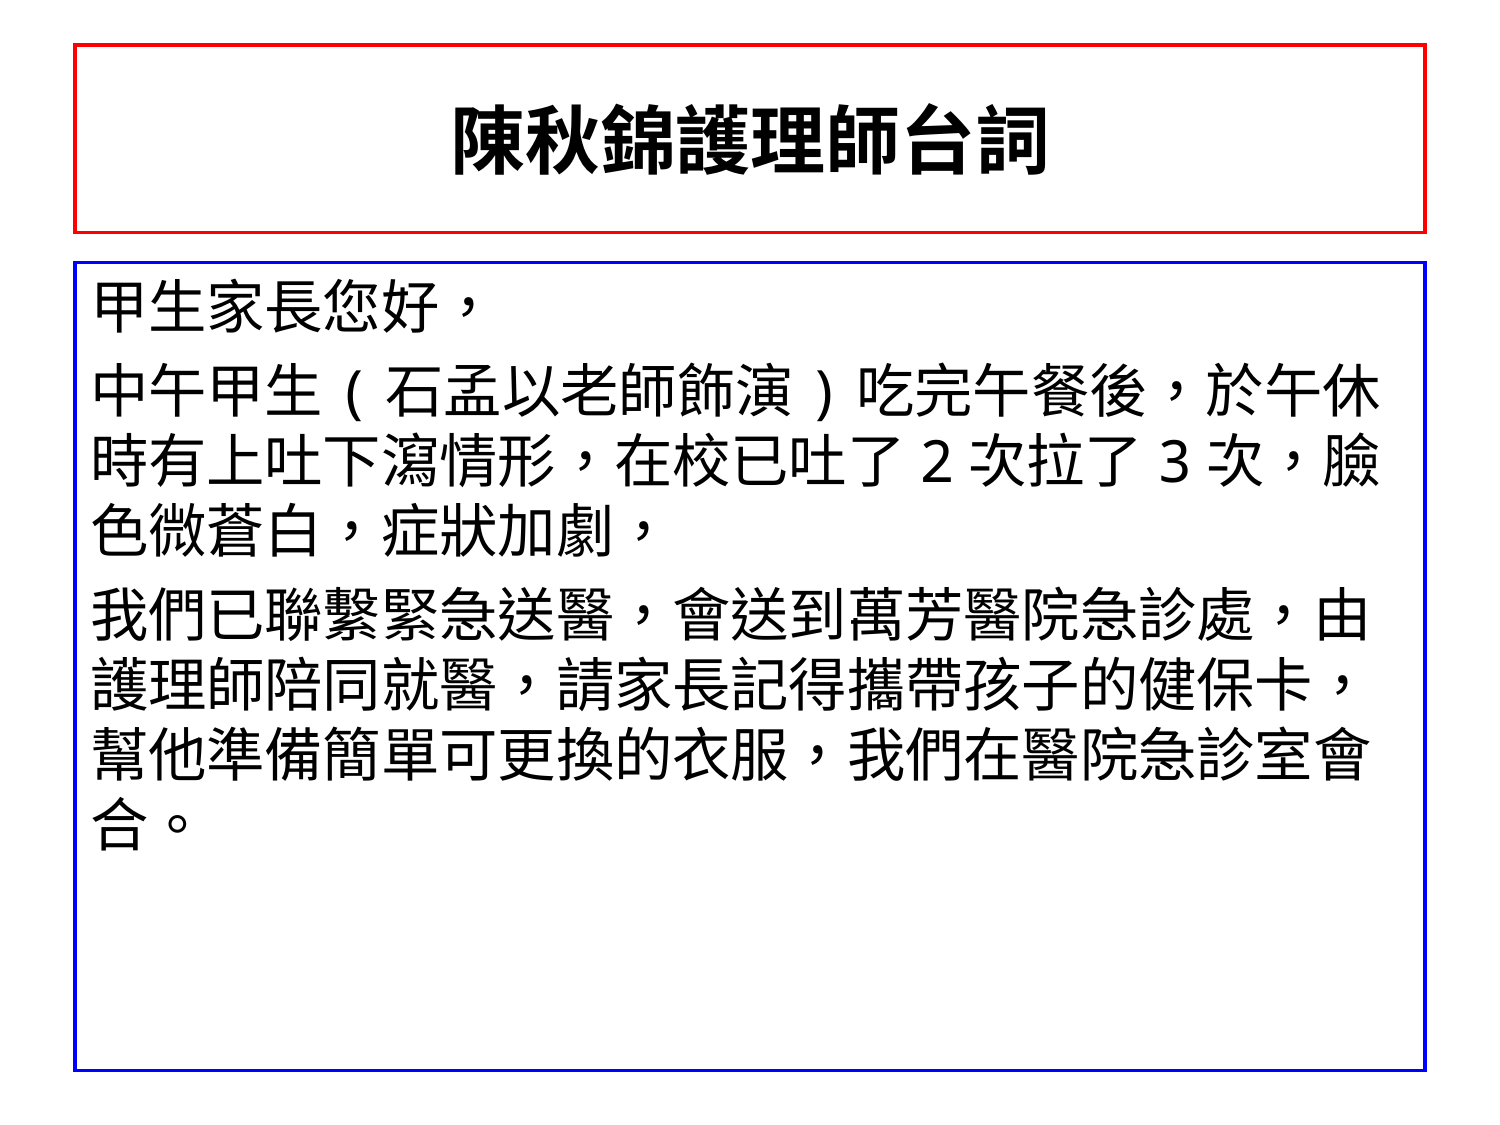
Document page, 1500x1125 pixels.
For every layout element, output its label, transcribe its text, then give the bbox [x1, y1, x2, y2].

list 甲生家長您好， 中午甲生(石孟以老師飾演)吃完午餐後，於午休時有上吐下瀉情形，在校已吐了2次拉了3次，臉色微蒼白，症狀加劇， 我們已聯繫緊急送醫，會送到萬芳醫院急診處，由護理師陪同就醫，請家長記得攜帶孩子的健保卡，幫他準備簡單可更換的衣服，我們在醫院急診室會合。 [75, 262, 1426, 1071]
title 陳秋錦護理師台詞 [75, 45, 1426, 233]
